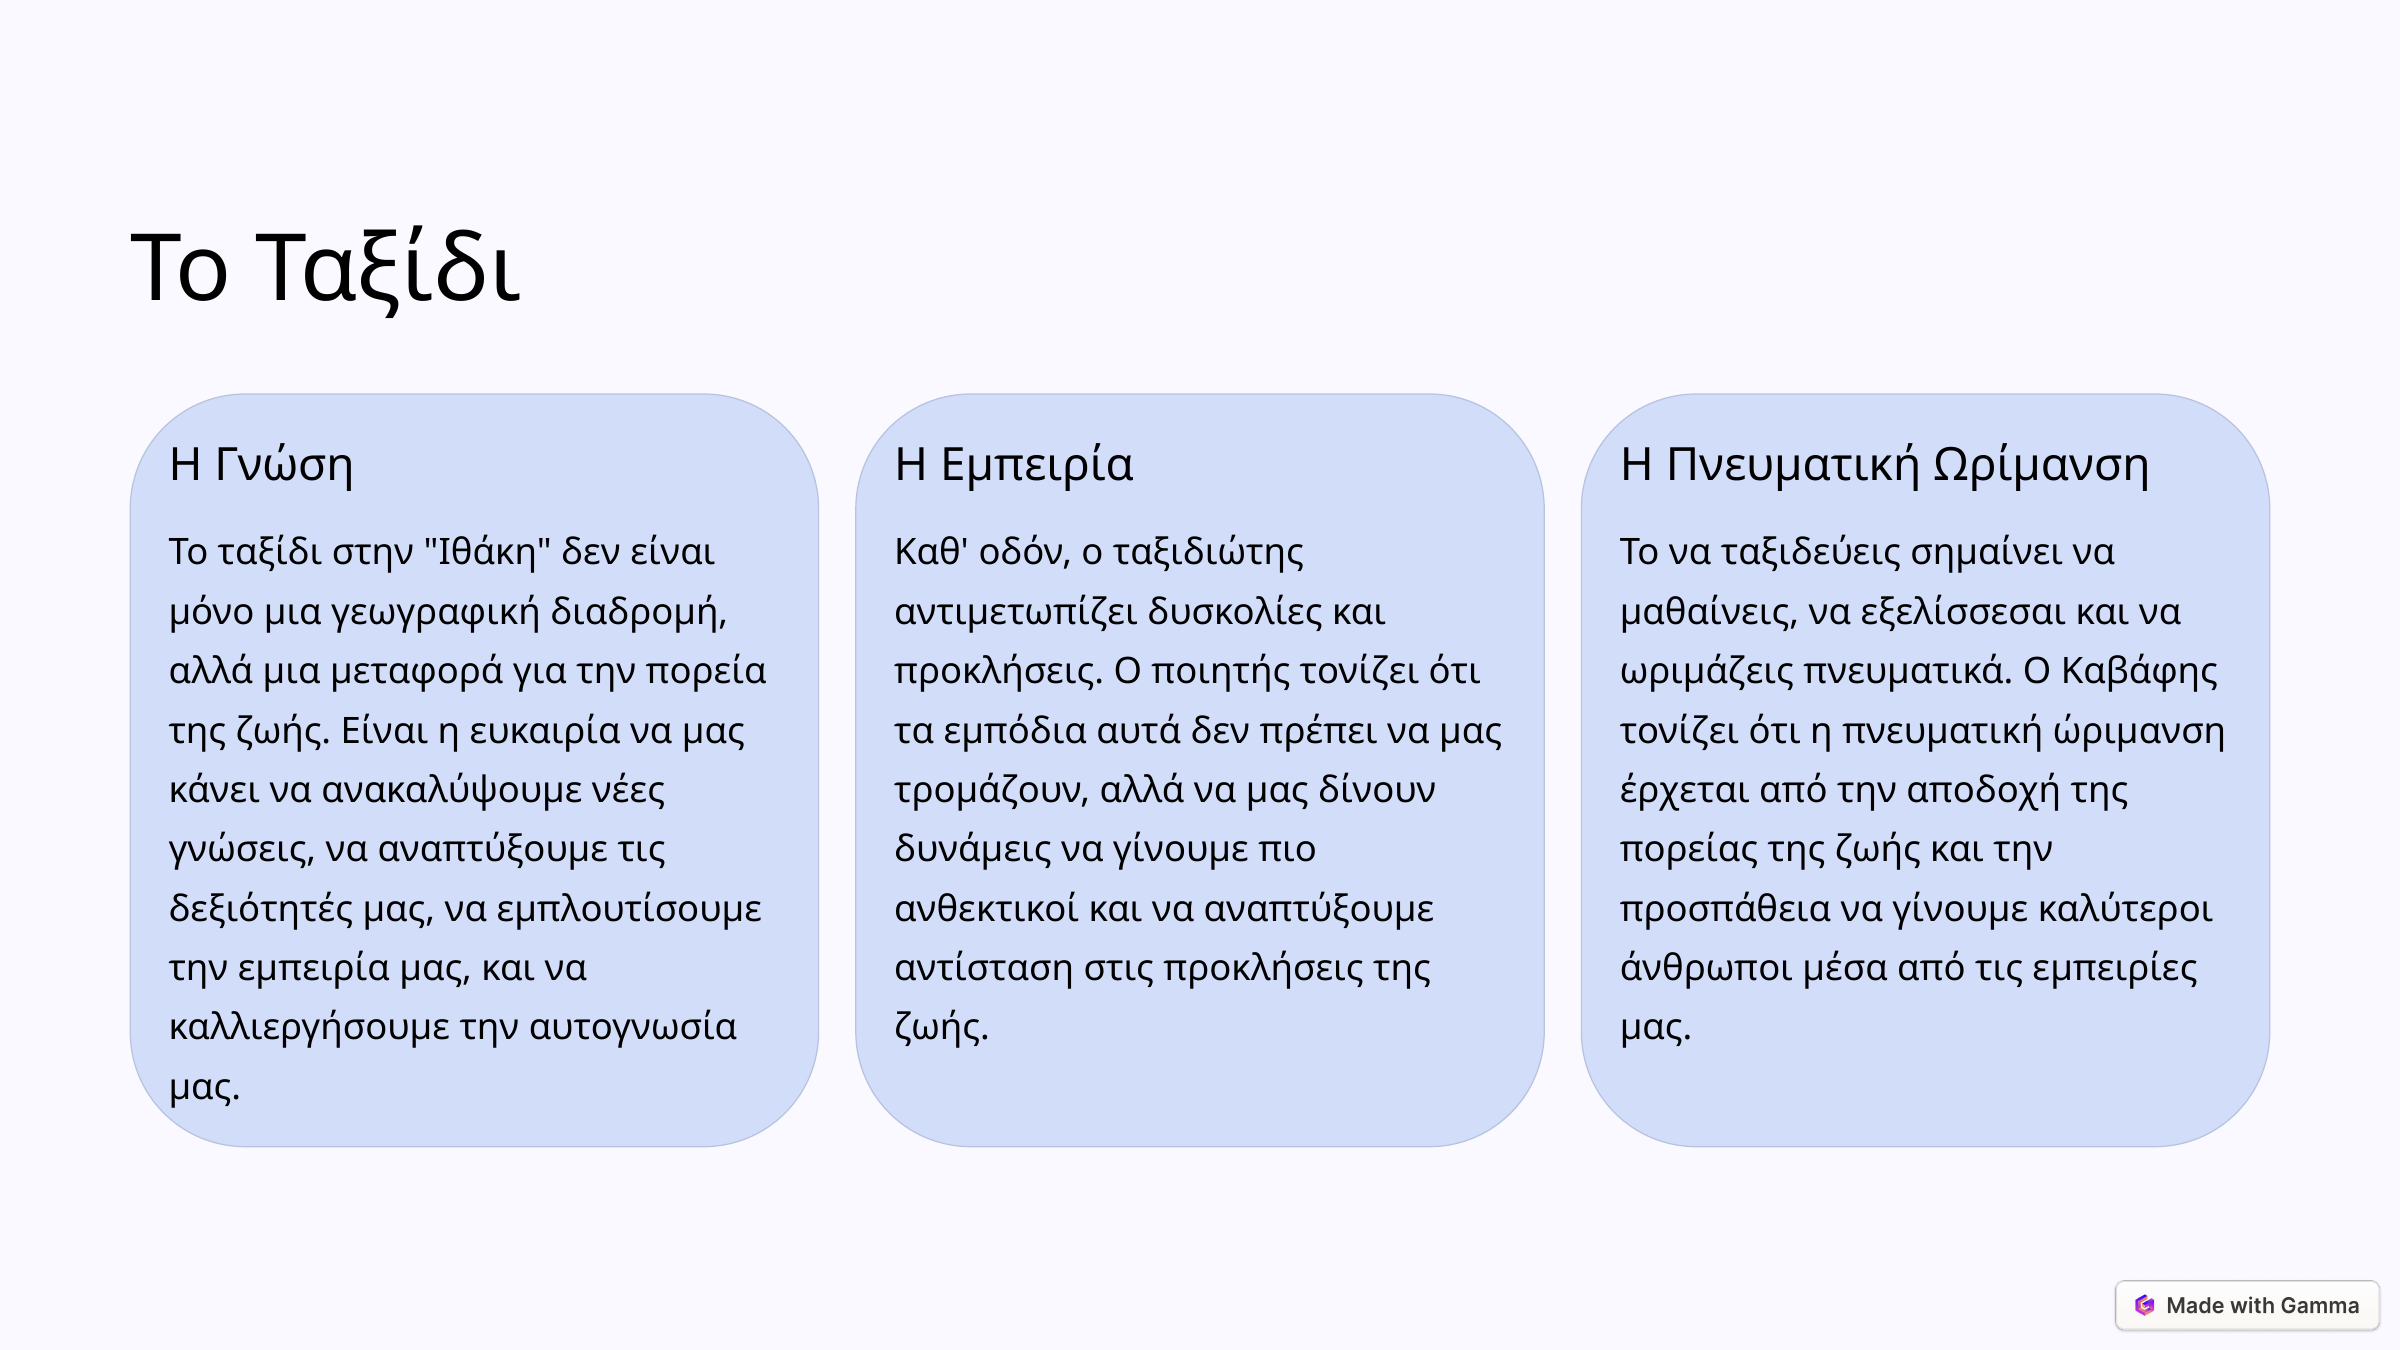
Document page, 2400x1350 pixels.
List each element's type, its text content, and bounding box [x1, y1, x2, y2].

text_box Η Πνευματική Ωρίμανση [1619, 432, 2166, 491]
text_box [1581, 394, 2270, 1147]
text_box [130, 394, 819, 1147]
picture [2106, 1271, 2389, 1339]
text_box [855, 394, 1545, 1147]
text_box Το να ταξιδεύεις σημαίνει να μαθαίνεις, να εξελίσσεσαι και να ωριμάζεις πνευματικά. Ο Καβάφης τονίζει ότι η πνευματική ώριμανση έρχεται από την αποδοχή της πορείας της ζωής και την προσπάθεια να γίνουμε καλύτεροι άνθρωποι μέσα από τις εμπειρίες μας. [1619, 512, 2232, 1049]
text_box Το Ταξίδι [130, 203, 1061, 320]
text_box Η Γνώση [168, 432, 634, 491]
text_box Η Εμπειρία [894, 432, 1360, 491]
text_box Η Εμπειρία [1070, 458, 1083, 477]
text_box Καθ' οδόν, ο ταξιδιώτης αντιμετωπίζει δυσκολίες και προκλήσεις. Ο ποιητής τονίζει ότι τα εμπόδια αυτά δεν πρέπει να μας τρομάζουν, αλλά να μας δίνουν δυνάμεις να γίνουμε πιο ανθεκτικοί και να αναπτύξουμε αντίσταση στις προκλήσεις της ζωής. [894, 512, 1506, 1049]
text_box Το ταξίδι στην "Ιθάκη" δεν είναι μόνο μια γεωγραφική διαδρομή, αλλά μια μεταφορά για την πορεία της ζωής. Είναι η ευκαιρία να μας κάνει να ανακαλύψουμε νέες γνώσεις, να αναπτύξουμε τις δεξιότητές μας, να εμπλουτίσουμε την εμπειρία μας, και να καλλιεργήσουμε την αυτογνωσία μας. [168, 512, 781, 1109]
